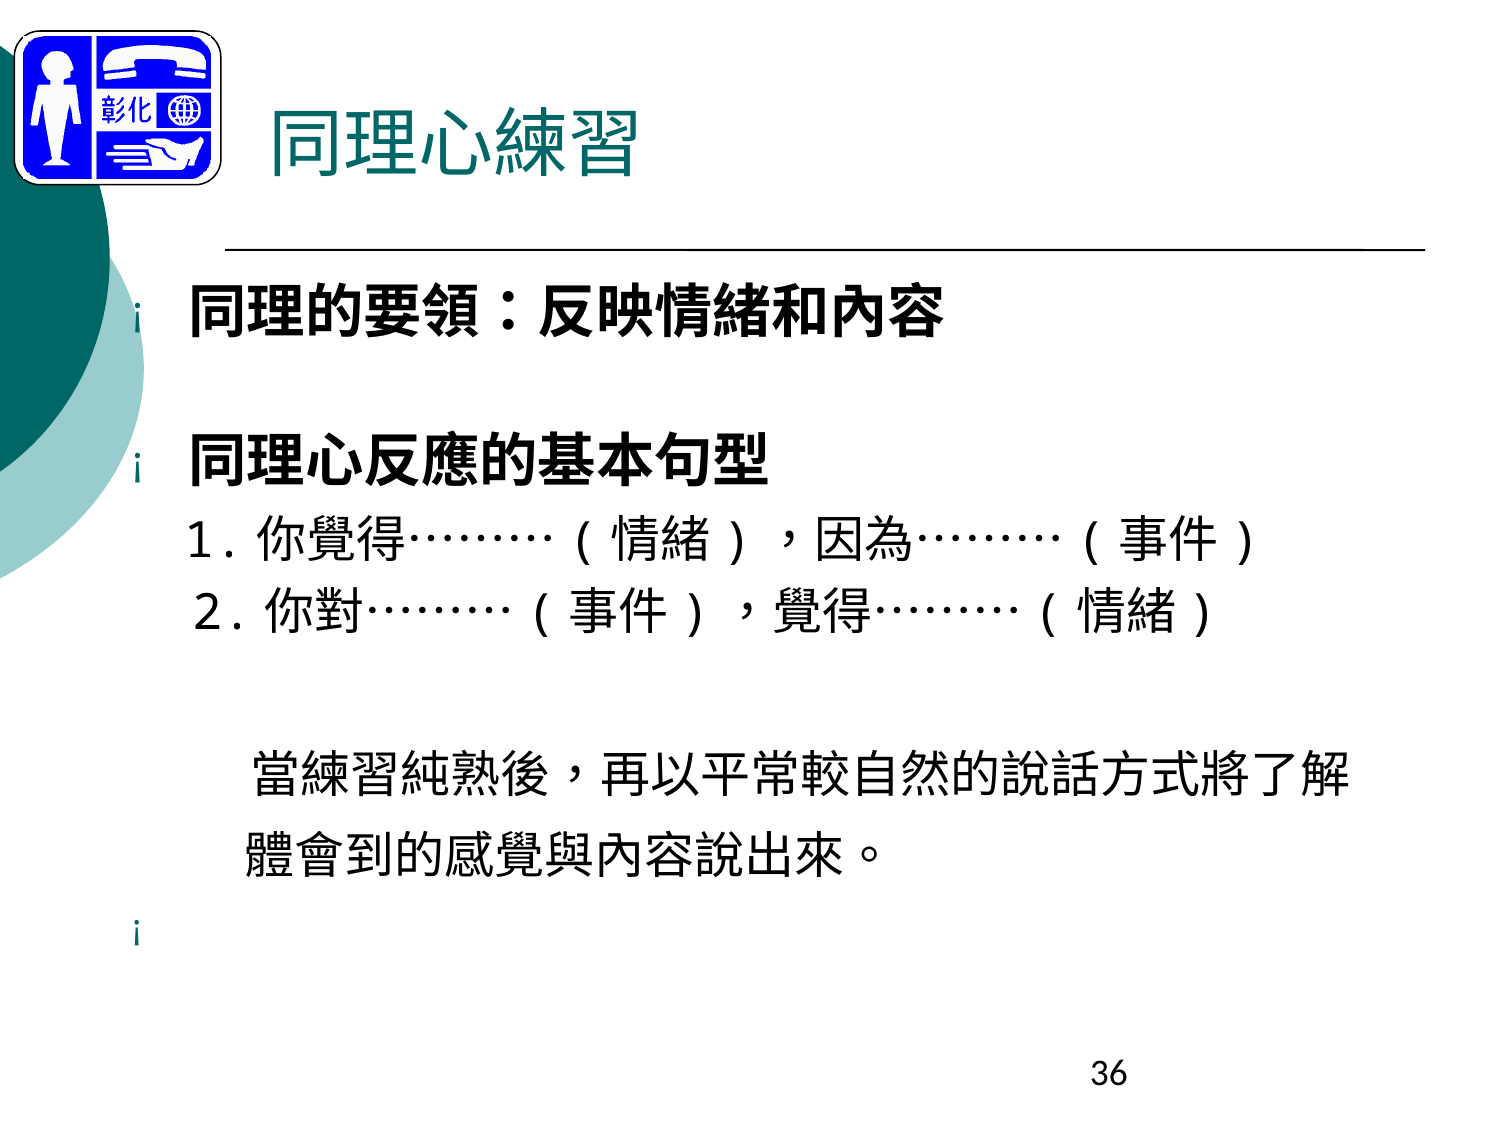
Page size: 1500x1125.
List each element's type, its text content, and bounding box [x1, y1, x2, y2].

list 同理的要領：反映情緒和內容 同理心反應的基本句型 1.你覺得………(情緒)，因為………(事件) 2.你對………(事件)，覺得………(情緒) 當練習純熟後，再以平常較自然的說話方式將了解體會到的感覺與內容說出來。 [117, 267, 1400, 993]
text_box [14, 37, 23, 179]
picture [23, 36, 211, 180]
text_box [24, 31, 221, 185]
text_box 36 [1074, 1025, 1426, 1101]
title 同理心練習 [253, 42, 1324, 193]
